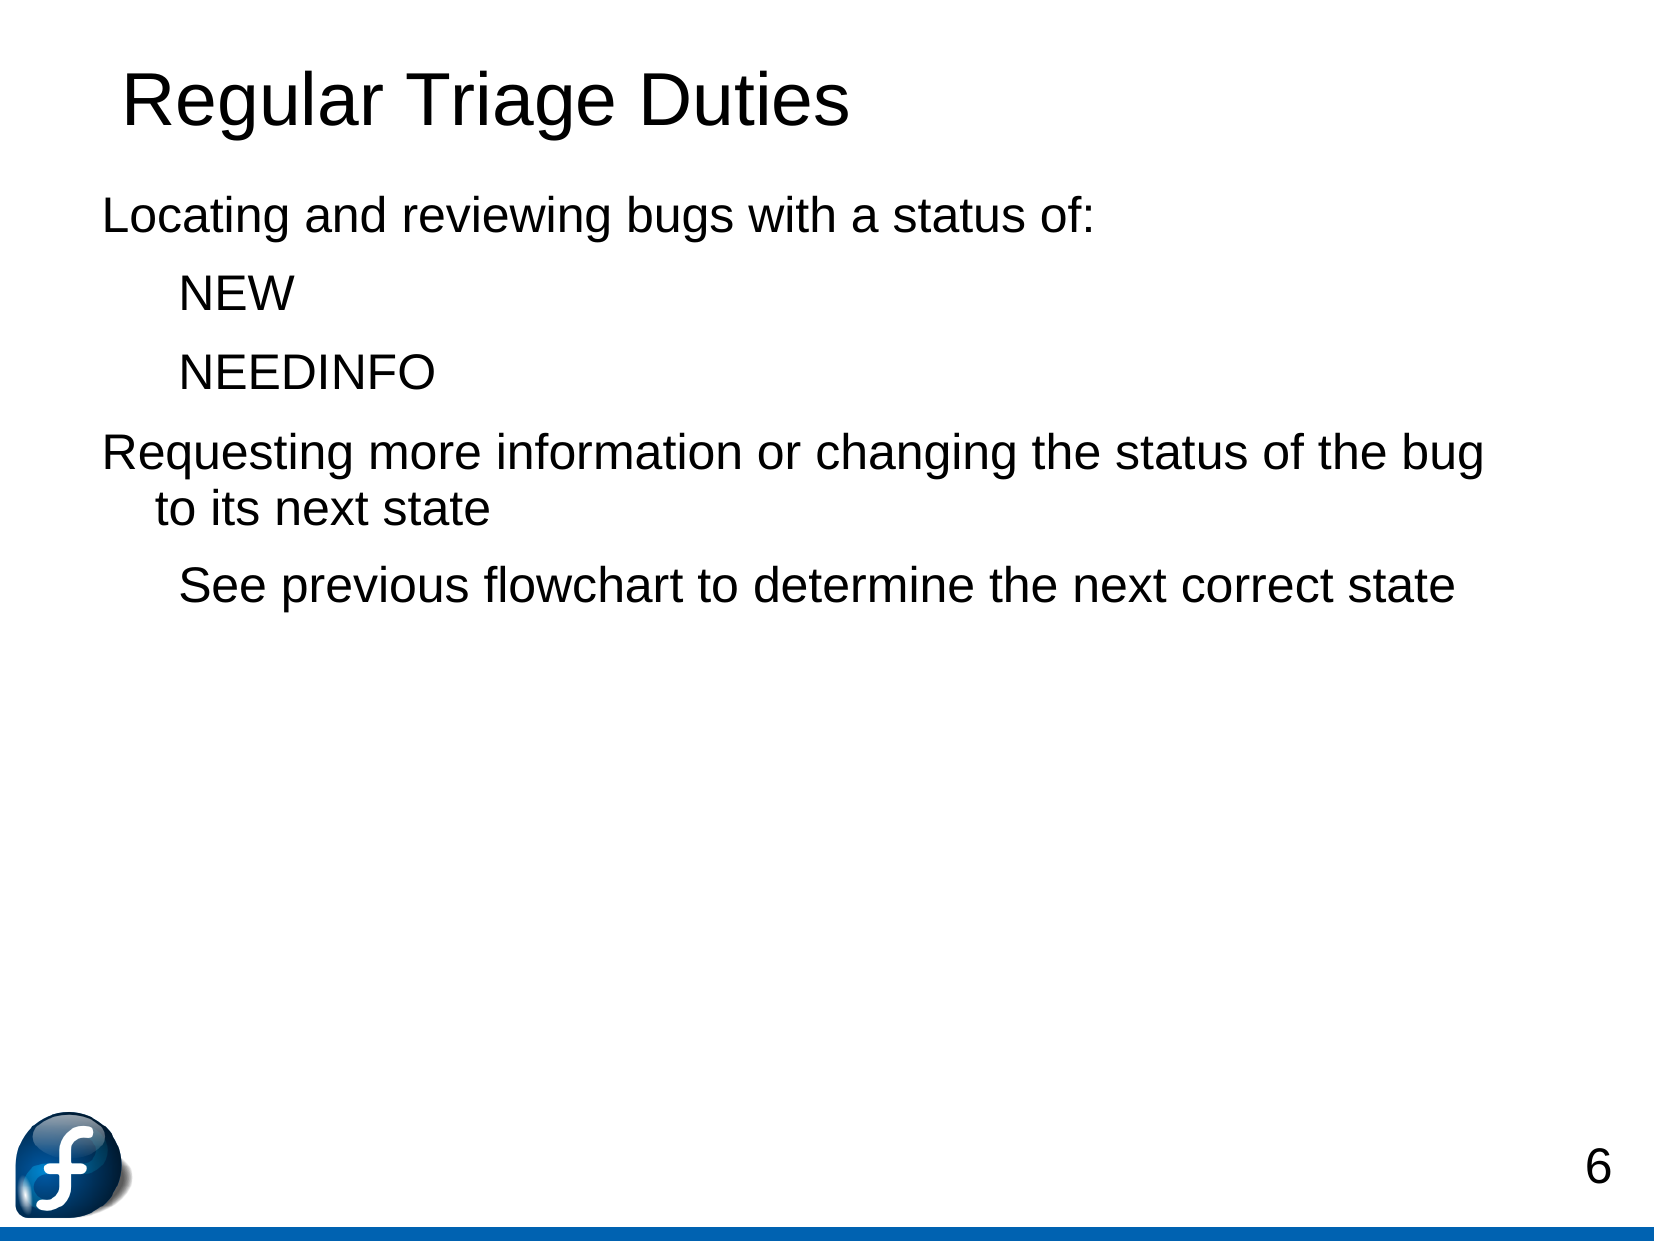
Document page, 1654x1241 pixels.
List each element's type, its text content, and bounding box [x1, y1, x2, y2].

list Locating and reviewing bugs with a status of: NEW NEEDINFO Requesting more information or changing the status of the bug to its next state See previous flowchart to determine the next correct state [83, 187, 1538, 1126]
text_box 11 [1384, 1137, 1613, 1201]
title Regular Triage Duties [121, 37, 1533, 161]
picture [11, 1105, 133, 1227]
